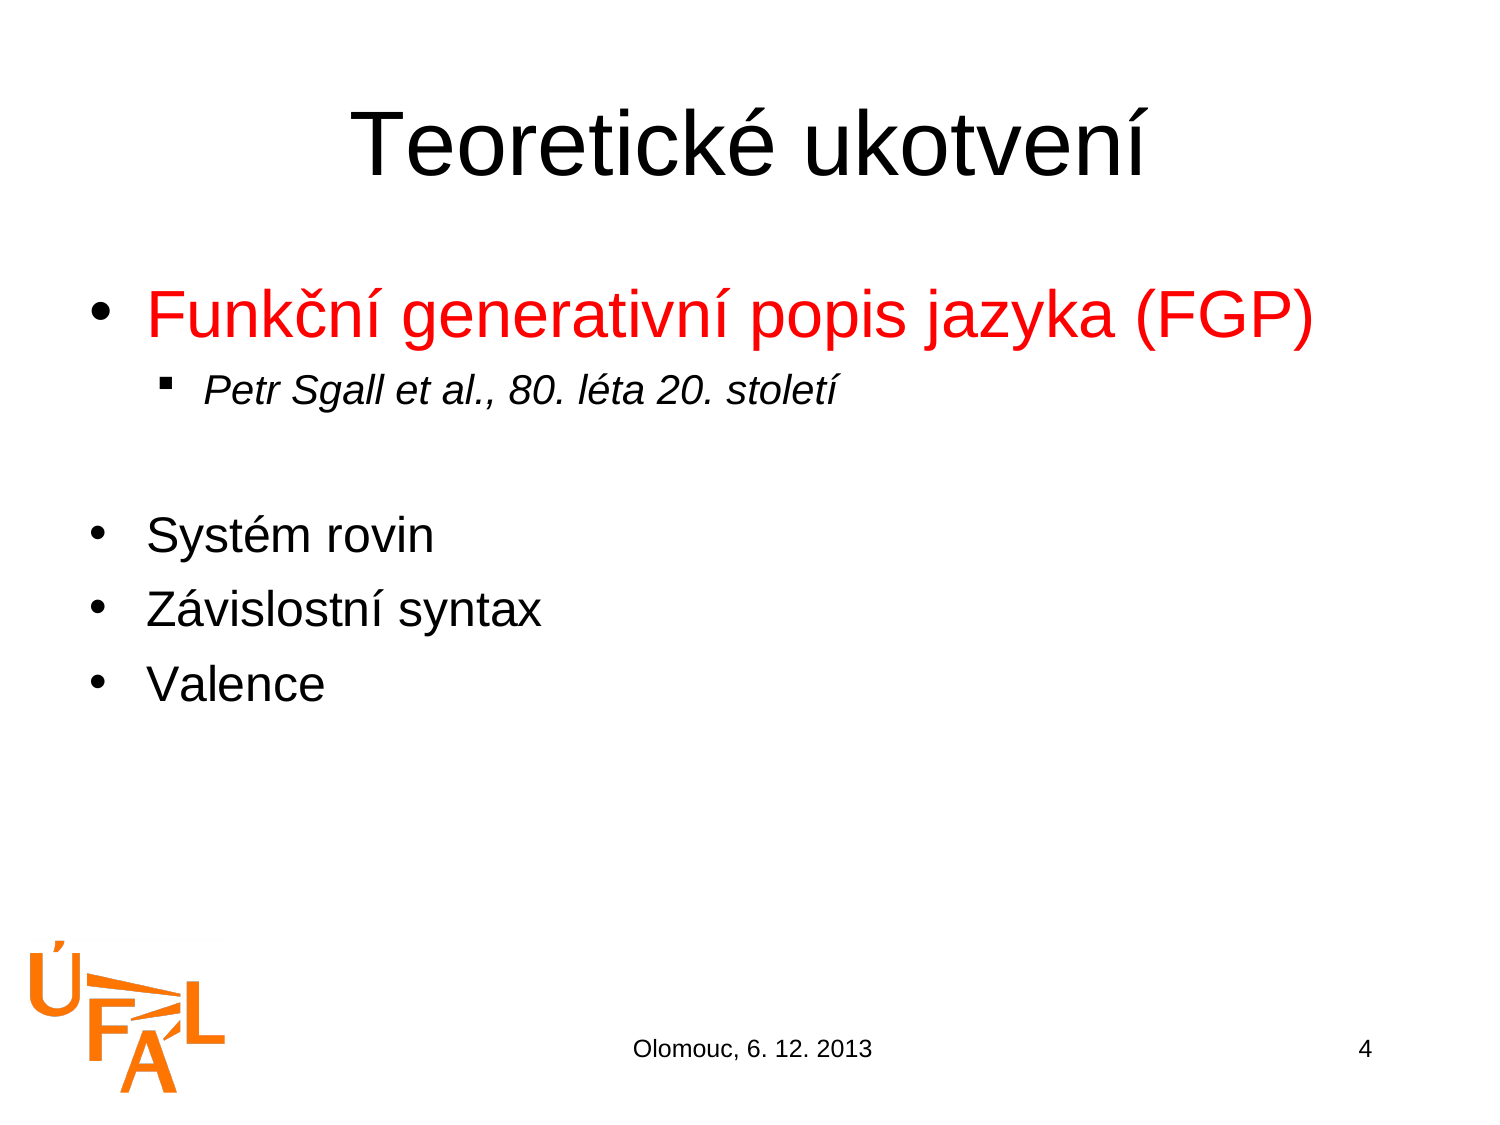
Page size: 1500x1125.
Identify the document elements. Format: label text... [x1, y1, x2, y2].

list Funkční generativní popis jazyka (FGP) Petr Sgall et al., 80. léta 20. století Systém rovin Závislostní syntax Valence [75, 262, 1426, 932]
title Teoretické ukotvení [75, 14, 1426, 262]
picture [29, 940, 225, 1093]
